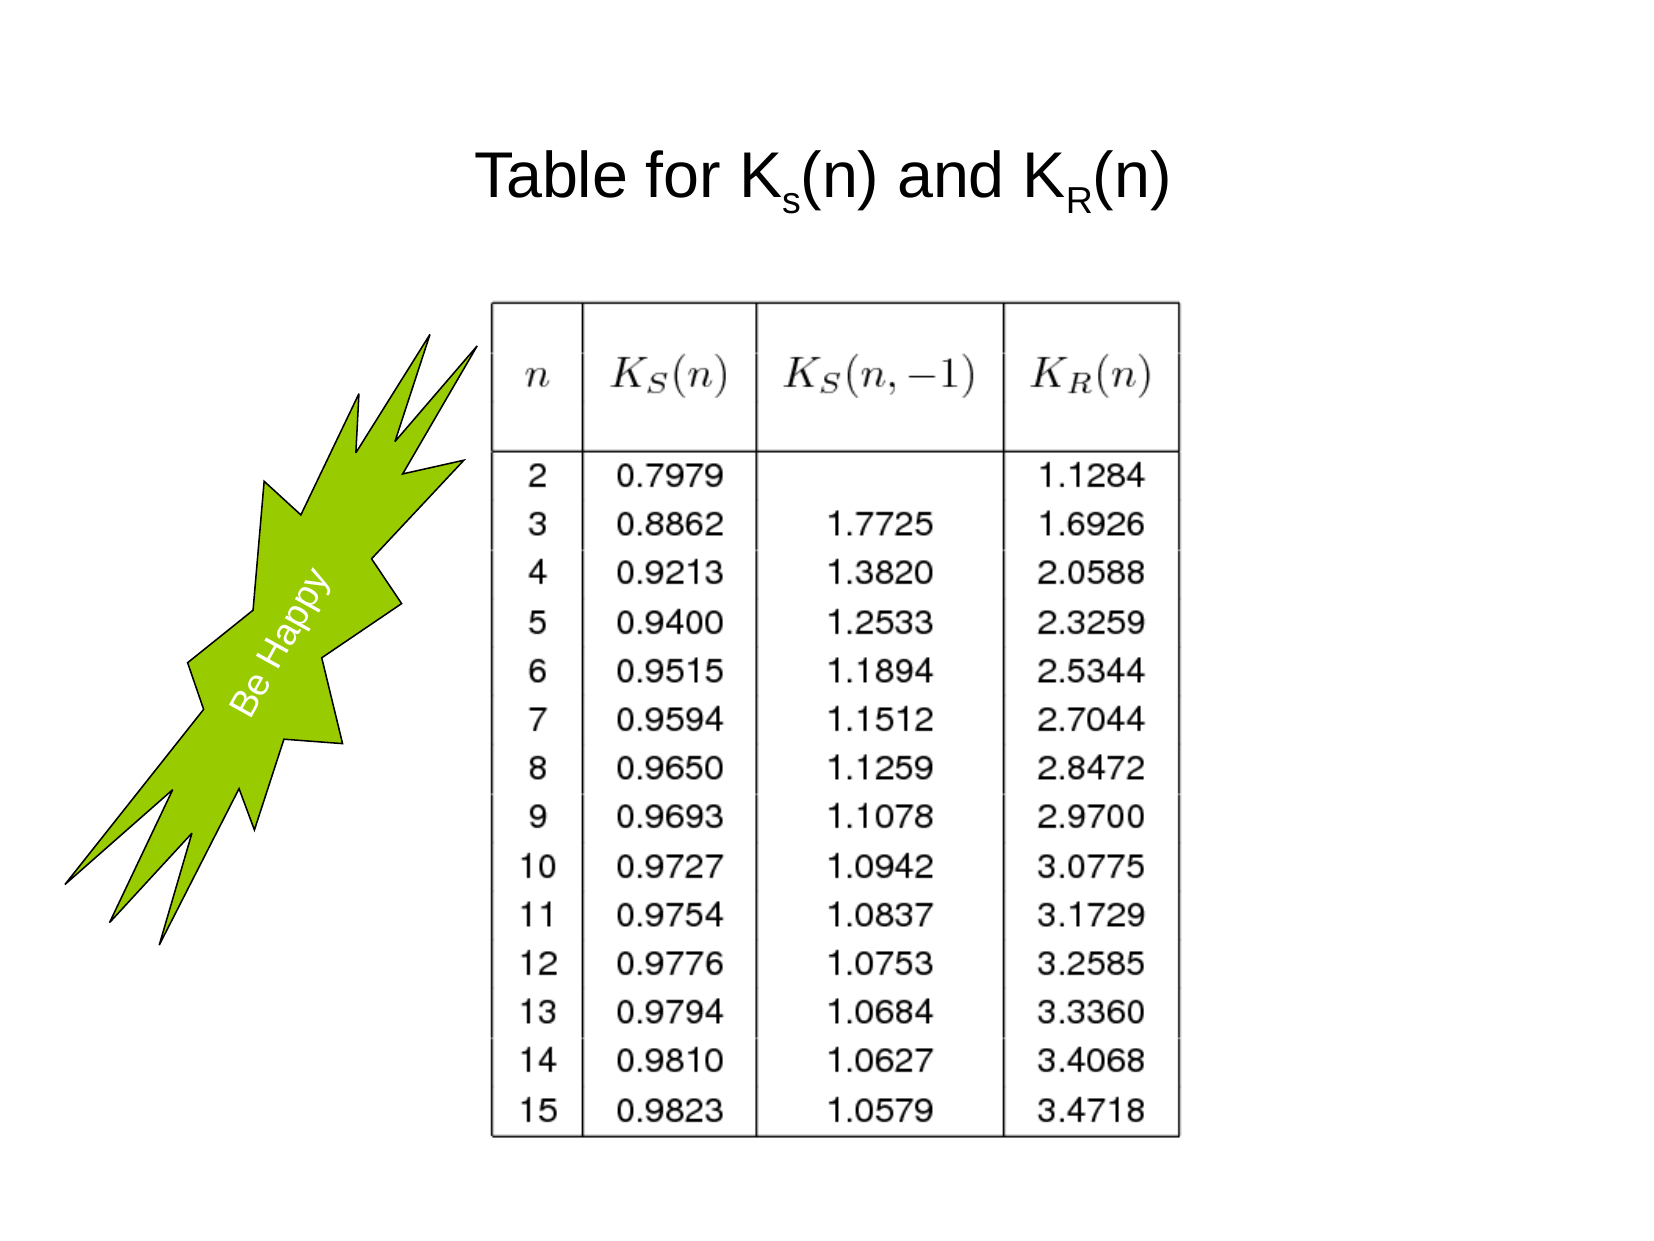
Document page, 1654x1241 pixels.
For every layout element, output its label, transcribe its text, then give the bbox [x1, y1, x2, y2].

title Table for Ks(n) and KR(n) [80, 125, 1543, 230]
text_box Be Happy [64, 334, 478, 946]
picture [463, 287, 1205, 1166]
